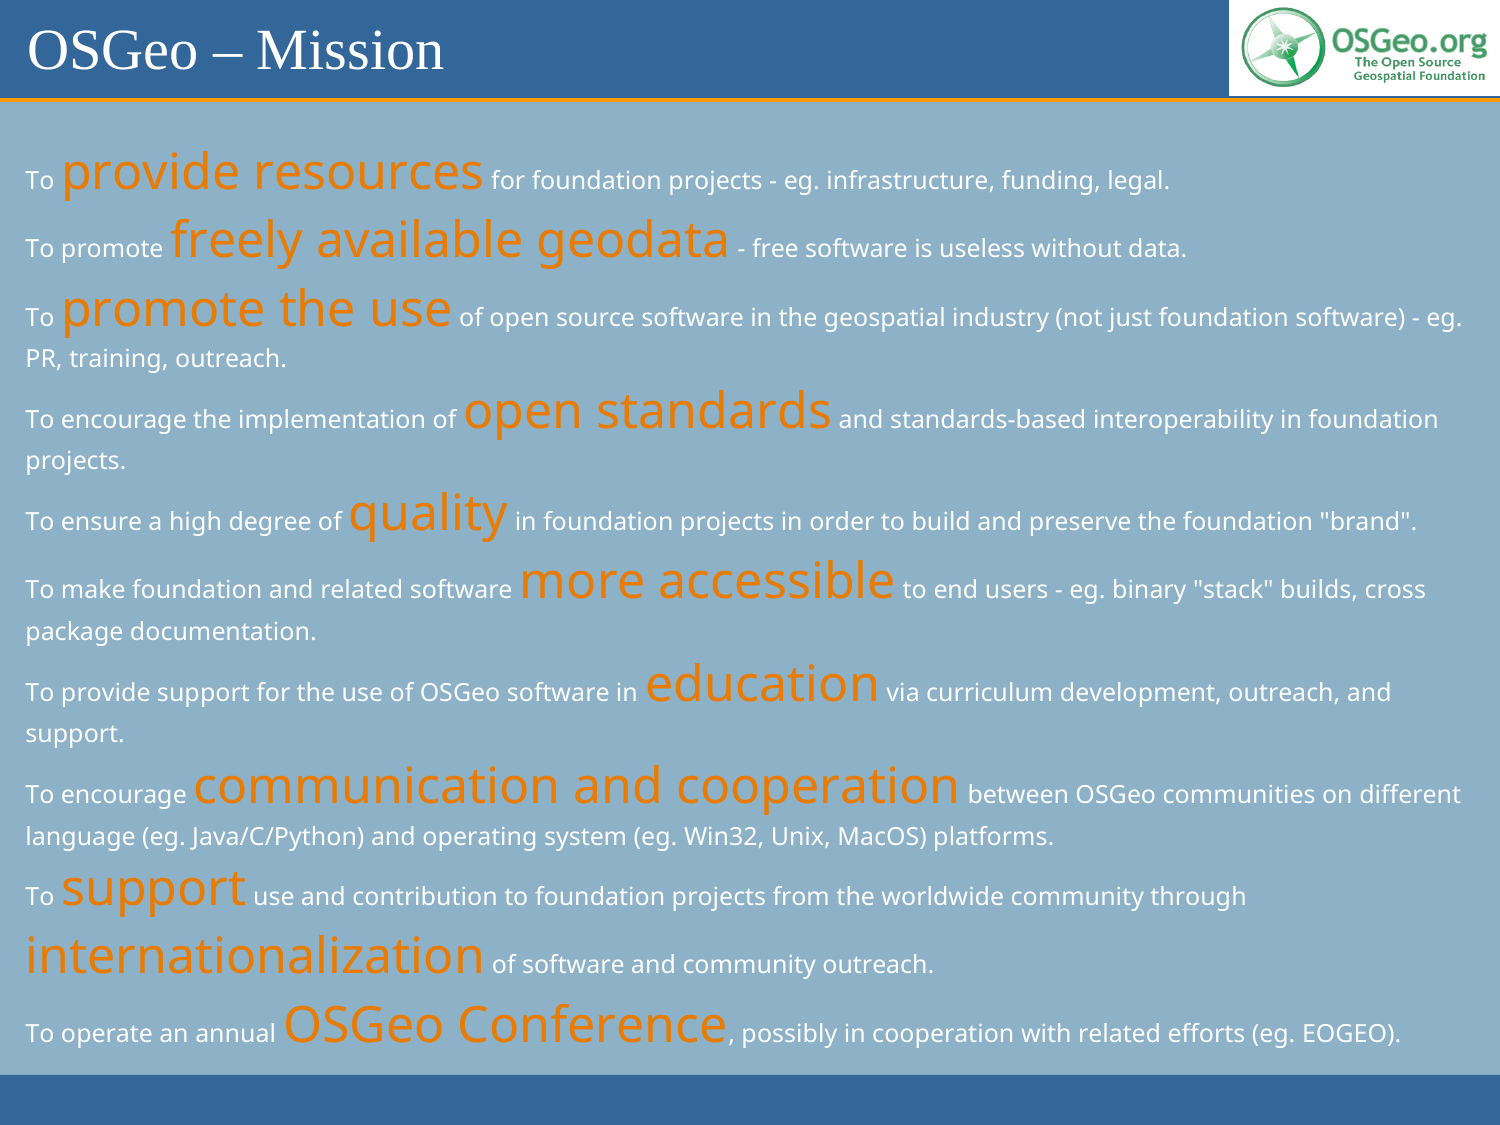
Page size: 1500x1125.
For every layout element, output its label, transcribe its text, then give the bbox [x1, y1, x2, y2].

picture [1228, 0, 1500, 97]
text_box To provide resources for foundation projects - eg. infrastructure, funding, legal. To promote freely available geodata - free software is useless without data. To promote the use of open source software in the geospatial industry (not just foundation software) - eg. PR, training, outreach. To encourage the implementation of open standards and standards-based interoperability in foundation projects. To ensure a high degree of quality in foundation projects in order to build and preserve the foundation "brand". To make foundation and related software more accessible to end users - eg. binary "stack" builds, cross package documentation. To provide support for the use of OSGeo software in education via curriculum development, outreach, and support. To encourage communication and cooperation between OSGeo communities on different language (eg. Java/C/Python) and operating system (eg. Win32, Unix, MacOS) platforms. To support use and contribution to foundation projects from the worldwide community through internationalization of software and community outreach. To operate an annual OSGeo Conference, possibly in cooperation with related efforts (eg. EOGEO). [25, 135, 1475, 1057]
title OSGeo – Mission [12, 0, 1138, 100]
